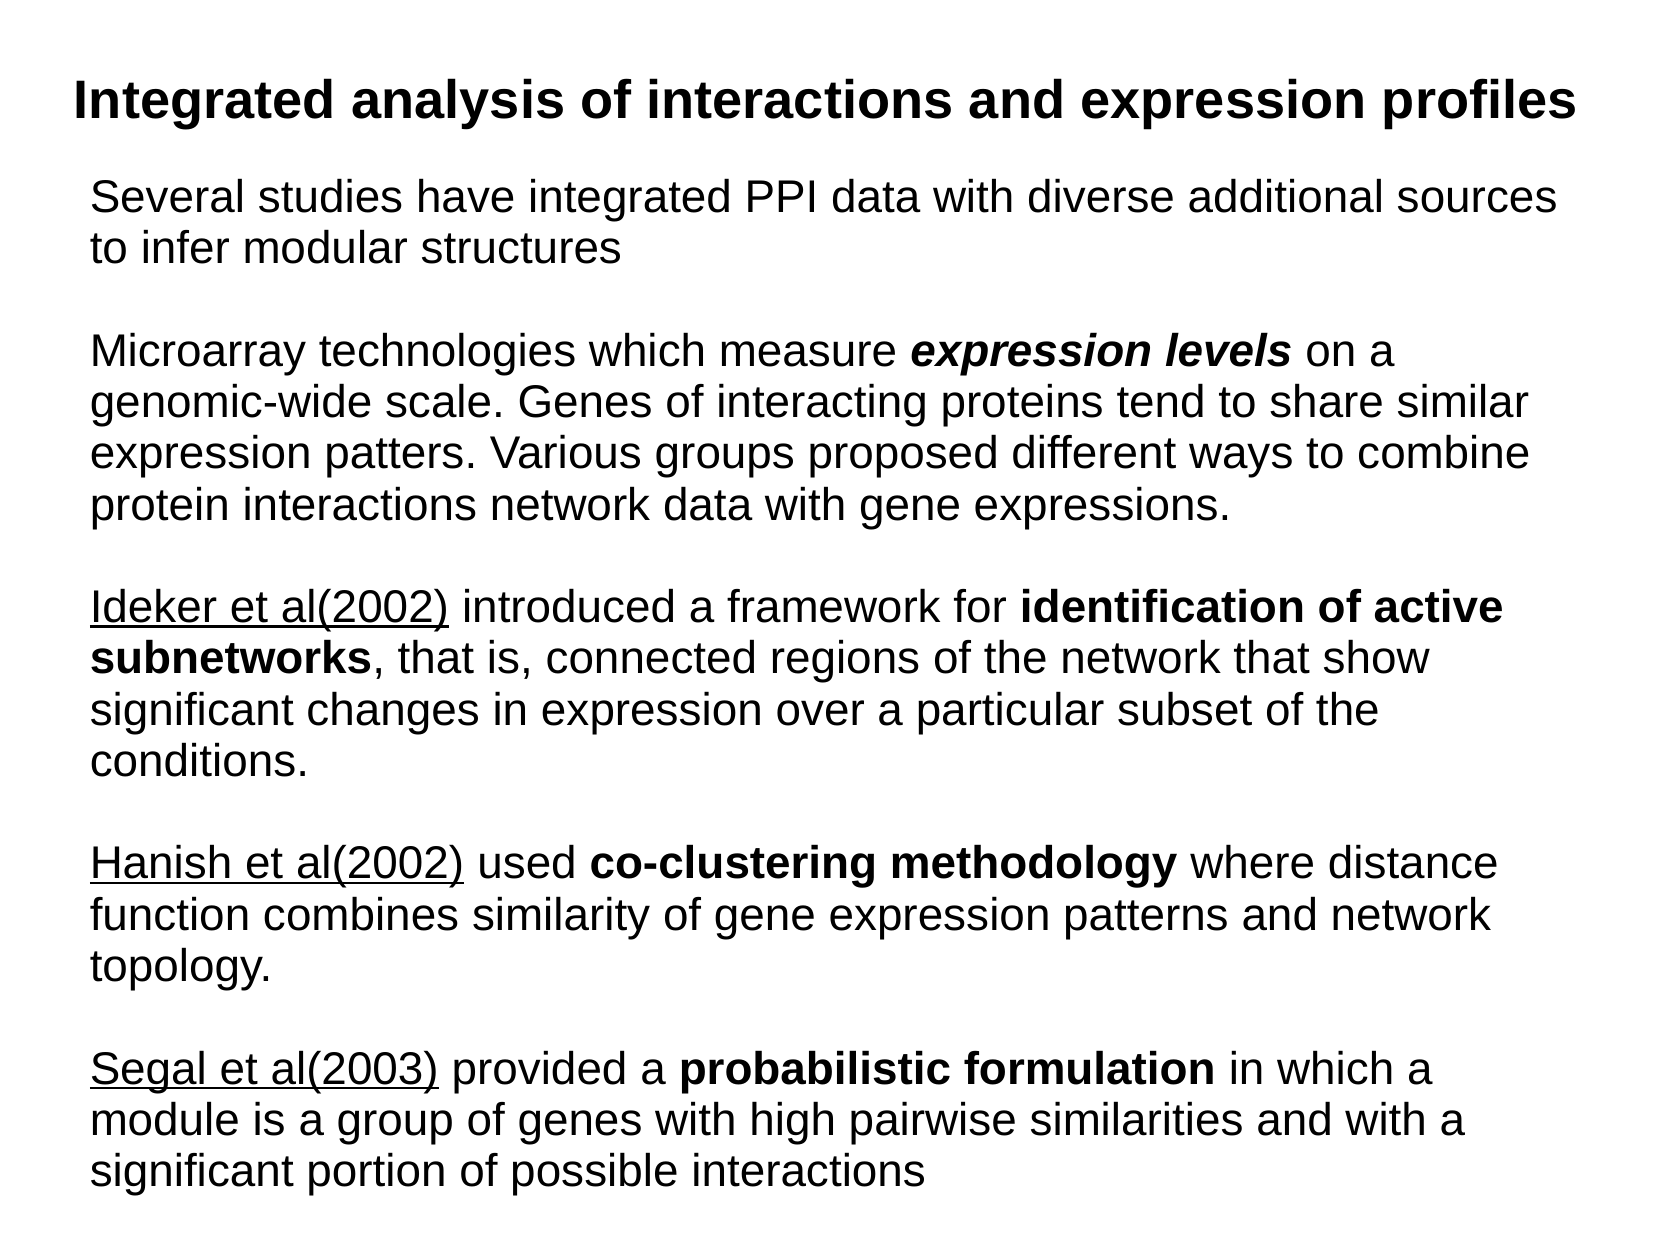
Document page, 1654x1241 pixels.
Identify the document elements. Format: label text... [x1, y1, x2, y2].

text_box Several studies have integrated PPI data with diverse additional sources to infer modular structures Microarray technologies which measure expression levels on a genomic-wide scale. Genes of interacting proteins tend to share similar expression patters. Various groups proposed different ways to combine protein interactions network data with gene expressions. Ideker et al(2002) introduced a framework for identification of active subnetworks, that is, connected regions of the network that show significant changes in expression over a particular subset of the conditions. Hanish et al(2002) used co-clustering methodology where distance function combines similarity of gene expression patterns and network topology. Segal et al(2003) provided a probabilistic formulation in which a module is a group of genes with high pairwise similarities and with a significant portion of possible interactions [75, 163, 1576, 1206]
text_box Integrated analysis of interactions and expression profiles [39, 62, 1615, 139]
